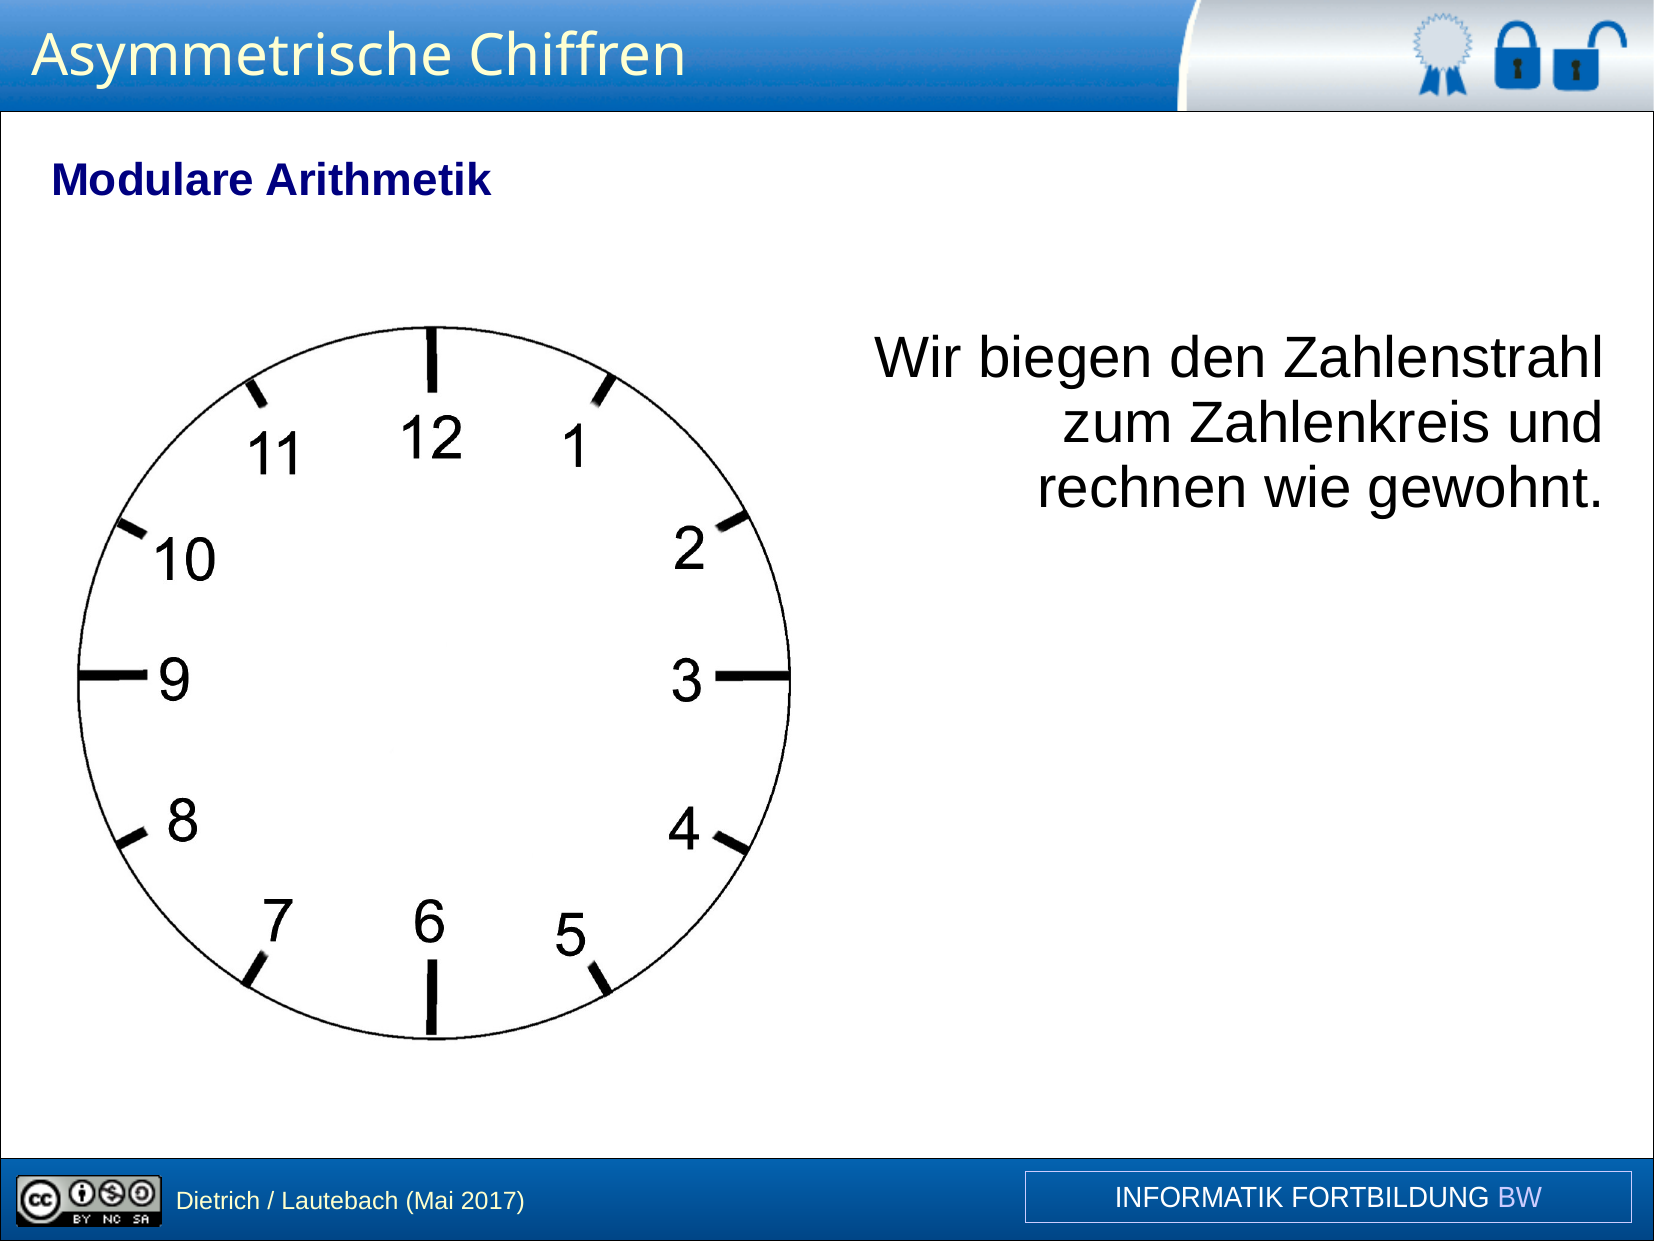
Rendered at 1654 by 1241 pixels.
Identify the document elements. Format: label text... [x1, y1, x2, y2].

title Asymmetrische Chiffren [31, 14, 1151, 92]
text_box Modulare Arithmetik [36, 146, 1617, 214]
picture [16, 1175, 162, 1227]
list Wir biegen den Zahlenstrahl zum Zahlenkreis und rechnen wie gewohnt. [850, 325, 1606, 1045]
picture [76, 325, 794, 1045]
picture [0, 0, 1654, 111]
